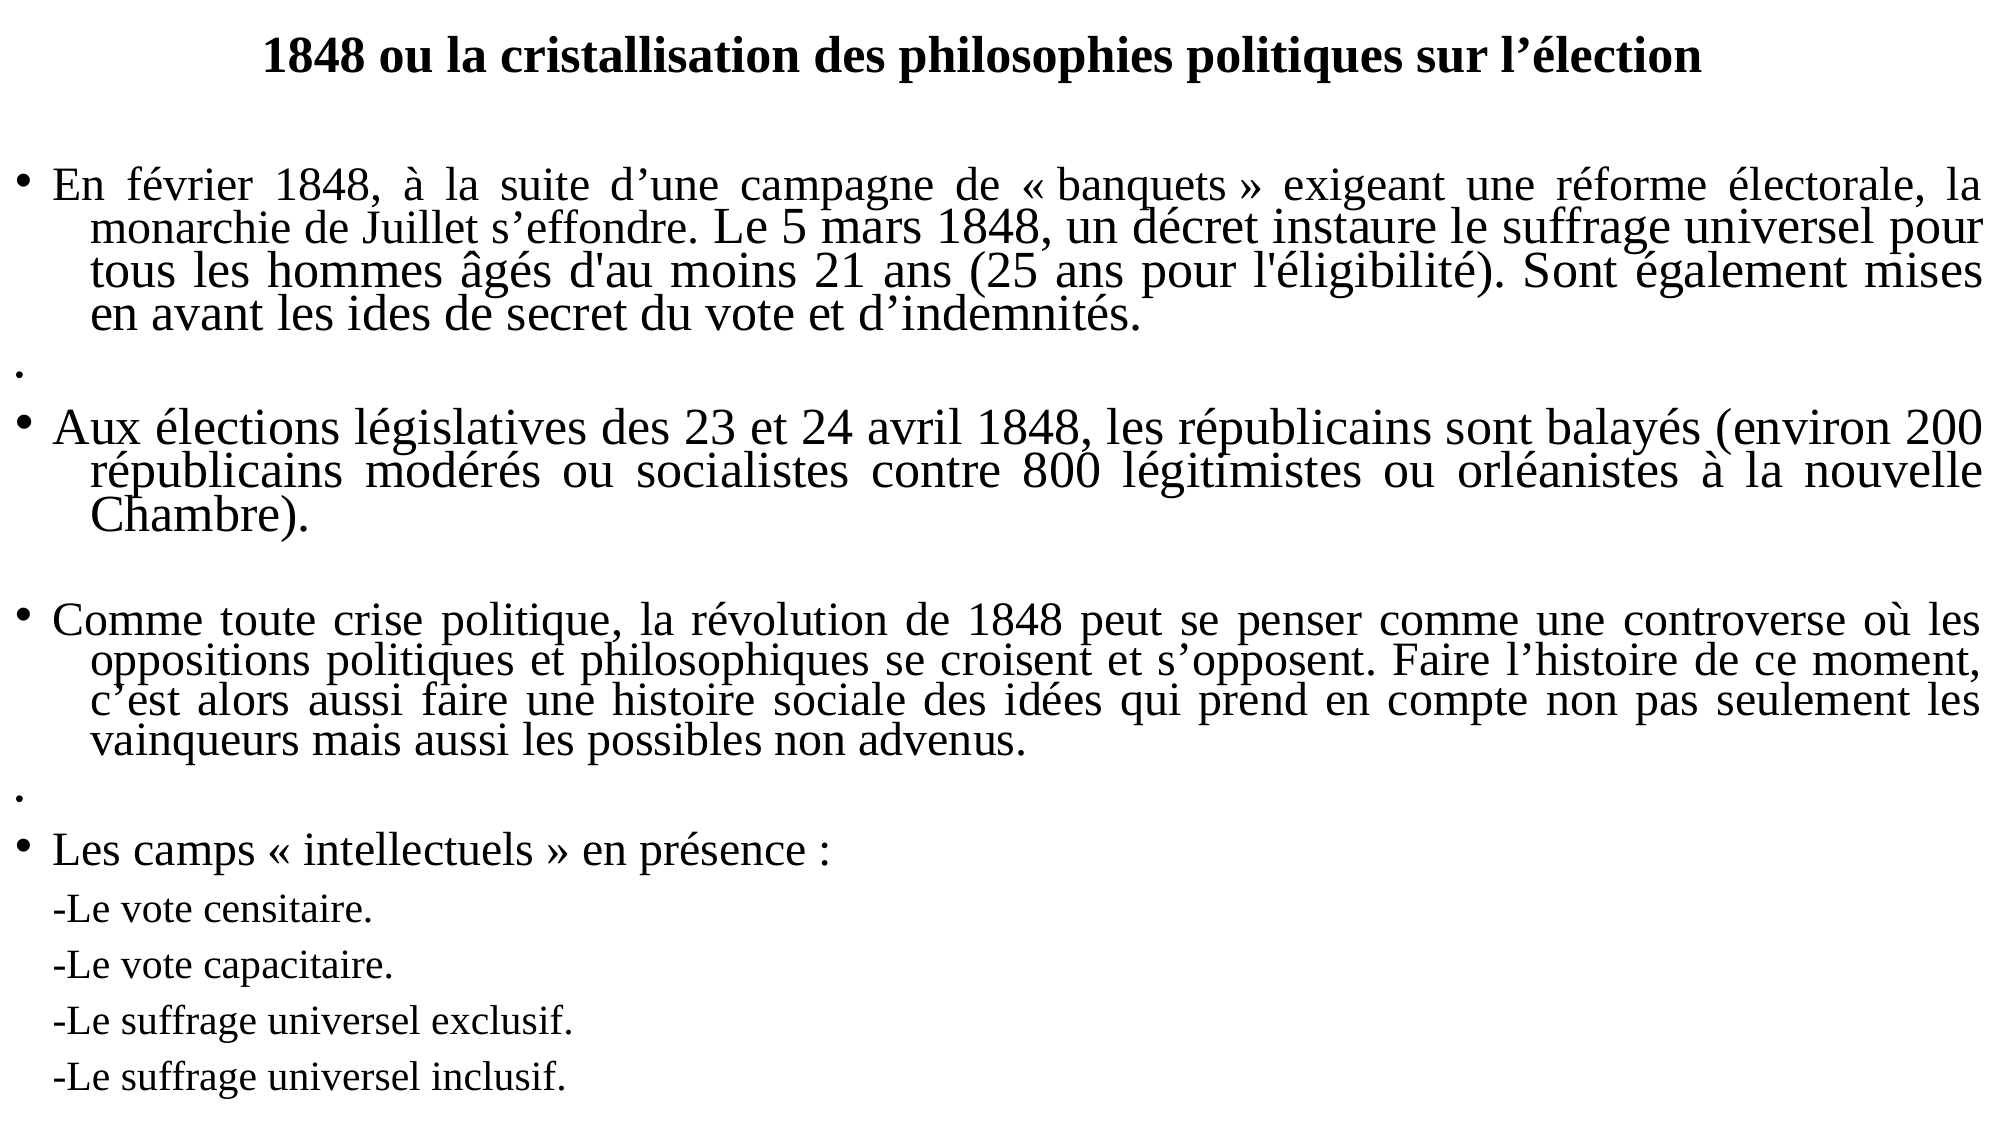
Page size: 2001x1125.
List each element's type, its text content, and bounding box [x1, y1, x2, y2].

list En février 1848, à la suite d’une campagne de « banquets » exigeant une réforme électorale, la monarchie de Juillet s’effondre. Le 5 mars 1848, un décret instaure le suffrage universel pour tous les hommes âgés d'au moins 21 ans (25 ans pour l'éligibilité). Sont également mises en avant les ides de secret du vote et d’indemnités. Aux élections législatives des 23 et 24 avril 1848, les républicains sont balayés (environ 200 républicains modérés ou socialistes contre 800 légitimistes ou orléanistes à la nouvelle Chambre). Comme toute crise politique, la révolution de 1848 peut se penser comme une controverse où les oppositions politiques et philosophiques se croisent et s’opposent. Faire l’histoire de ce moment, c’est alors aussi faire une histoire sociale des idées qui prend en compte non pas seulement les vainqueurs mais aussi les possibles non advenus. Les camps « intellectuels » en présence : -Le vote censitaire. -Le vote capacitaire. -Le suffrage universel exclusif. -Le suffrage universel inclusif. [0, 160, 2000, 1125]
title 1848 ou la cristallisation des philosophies politiques sur l’élection [246, 0, 1747, 112]
